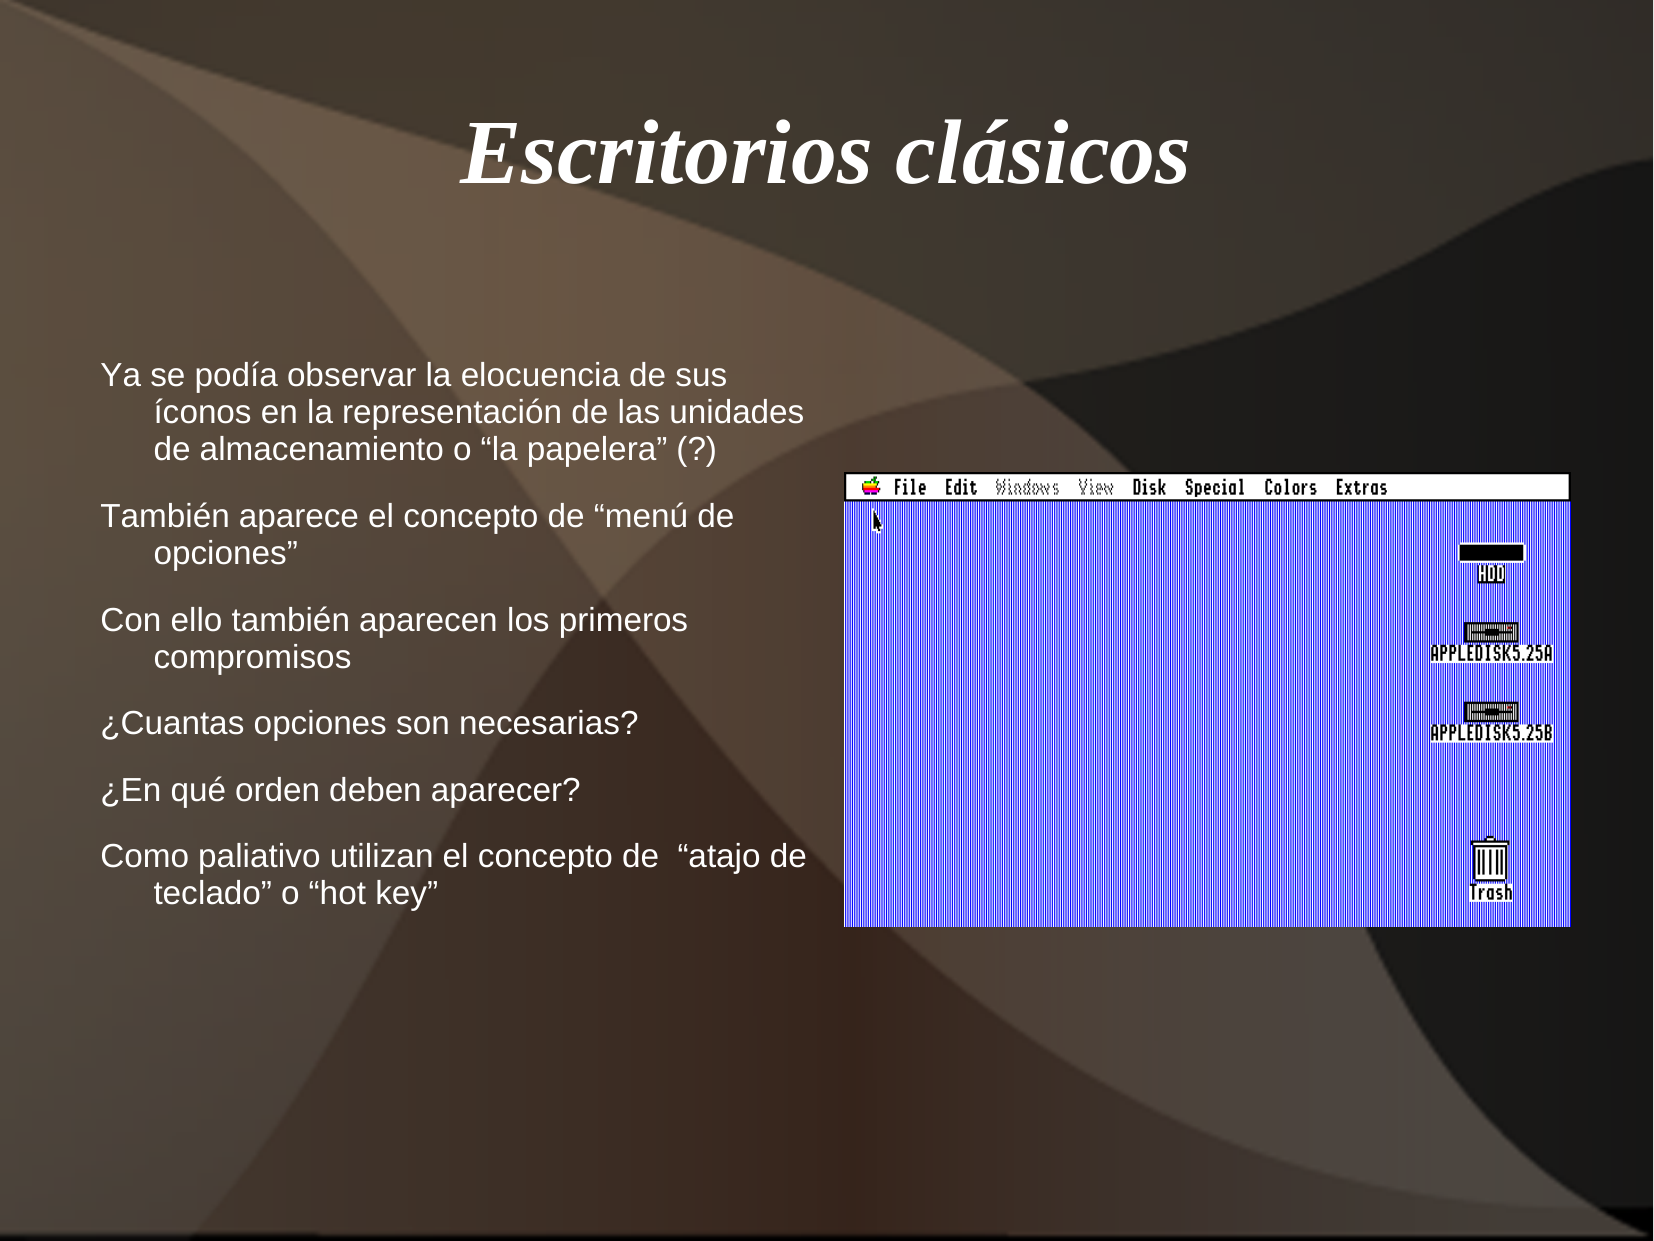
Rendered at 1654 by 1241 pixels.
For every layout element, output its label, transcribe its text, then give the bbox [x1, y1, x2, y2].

title Escritorios clásicos [82, 49, 1571, 257]
list Ya se podía observar la elocuencia de sus íconos en la representación de las unidades de almacenamiento o “la papelera” (?) También aparece el concepto de “menú de opciones” Con ello también aparecen los primeros compromisos ¿Cuantas opciones son necesarias? ¿En qué orden deben aparecer? Como paliativo utilizan el concepto de “atajo de teclado” o “hot key” [82, 290, 809, 1109]
picture [0, 0, 1654, 1241]
